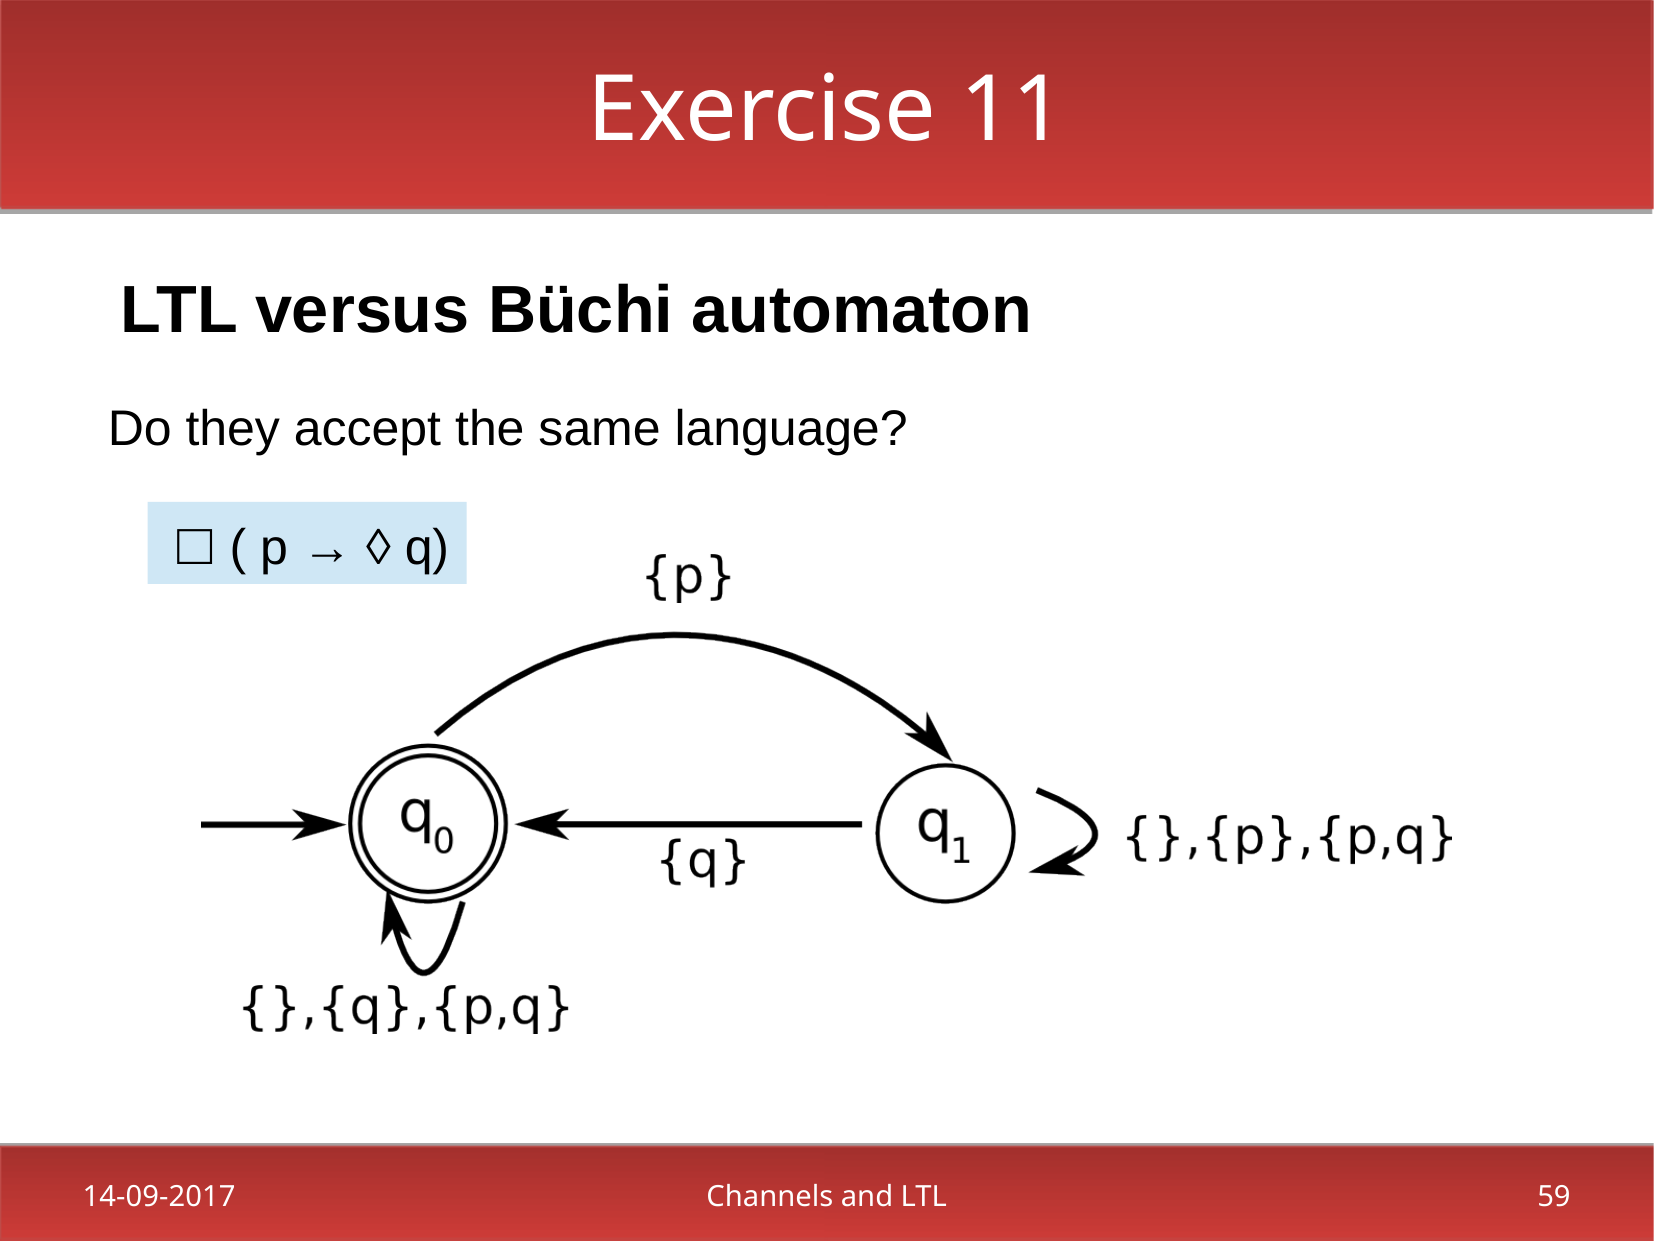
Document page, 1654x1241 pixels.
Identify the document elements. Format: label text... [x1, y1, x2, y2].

picture [201, 554, 1452, 1034]
text_box LTL versus Büchi automaton [105, 264, 1209, 355]
picture [0, 1143, 1654, 1241]
text_box Do they accept the same language? □ ( p → ◊ q) [93, 392, 924, 584]
picture [0, 0, 1654, 214]
title Exercise 11 [59, 31, 1595, 178]
